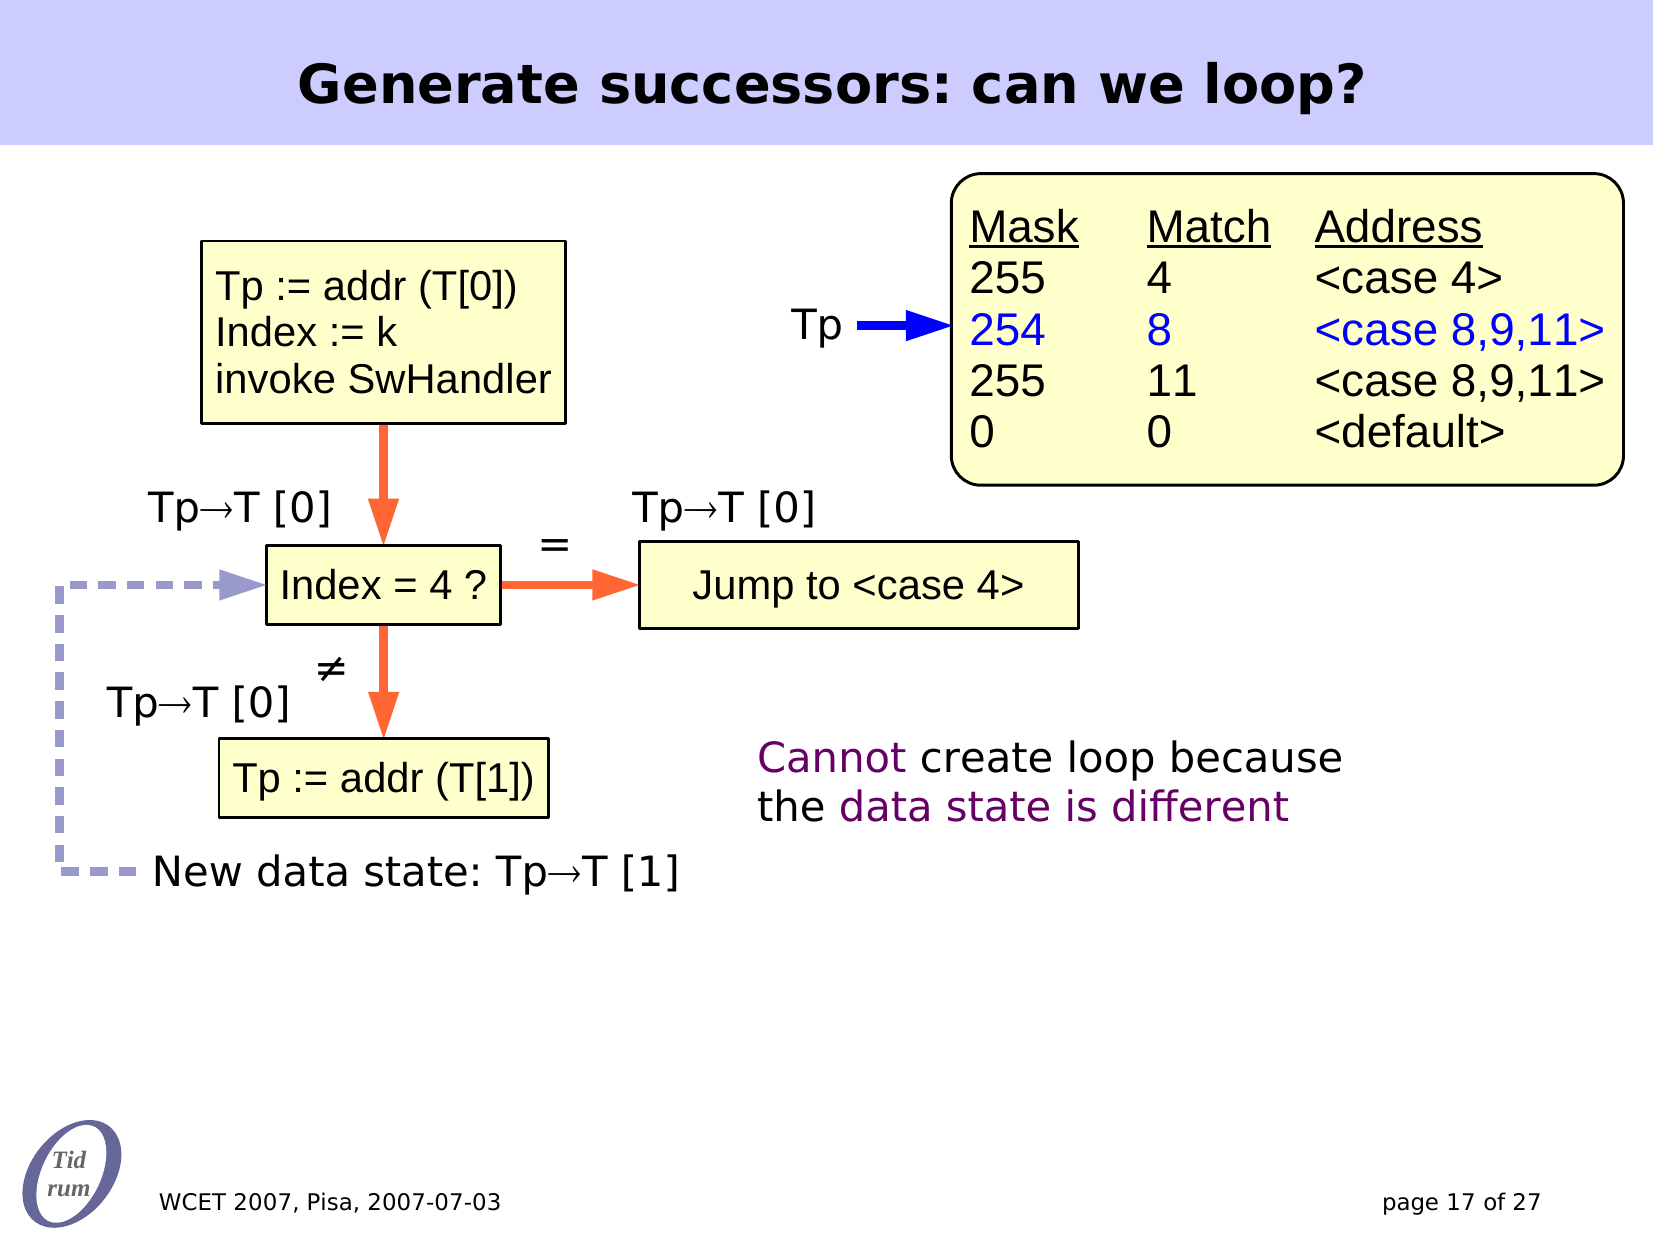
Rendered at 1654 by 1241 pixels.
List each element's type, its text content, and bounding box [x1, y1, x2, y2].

text_box Tp [791, 300, 844, 350]
title Generate successors: can we loop? [78, 43, 1588, 126]
text_box = [537, 519, 573, 568]
text_box ≠ [313, 643, 350, 692]
text_box Tp := addr (T[0]) Index := k invoke SwHandler [201, 241, 566, 424]
text_box New data state: TpT [1] [136, 838, 696, 905]
text_box TpT [0] [148, 484, 340, 539]
text_box TpT [0] [632, 484, 824, 539]
text_box Mask Match Address 255 4 <case 4> 254 8 <case 8,9,11> 255 11 <case 8,9,11> 0 0 <default> [951, 173, 1624, 486]
text_box Index = 4 ? [266, 545, 501, 625]
text_box Tp := addr (T[1]) [218, 738, 549, 818]
text_box Jump to <case 4> [639, 541, 1079, 629]
text_box Cannot create loop because the data state is different [757, 734, 1344, 832]
text_box TpT [0] [106, 679, 298, 734]
